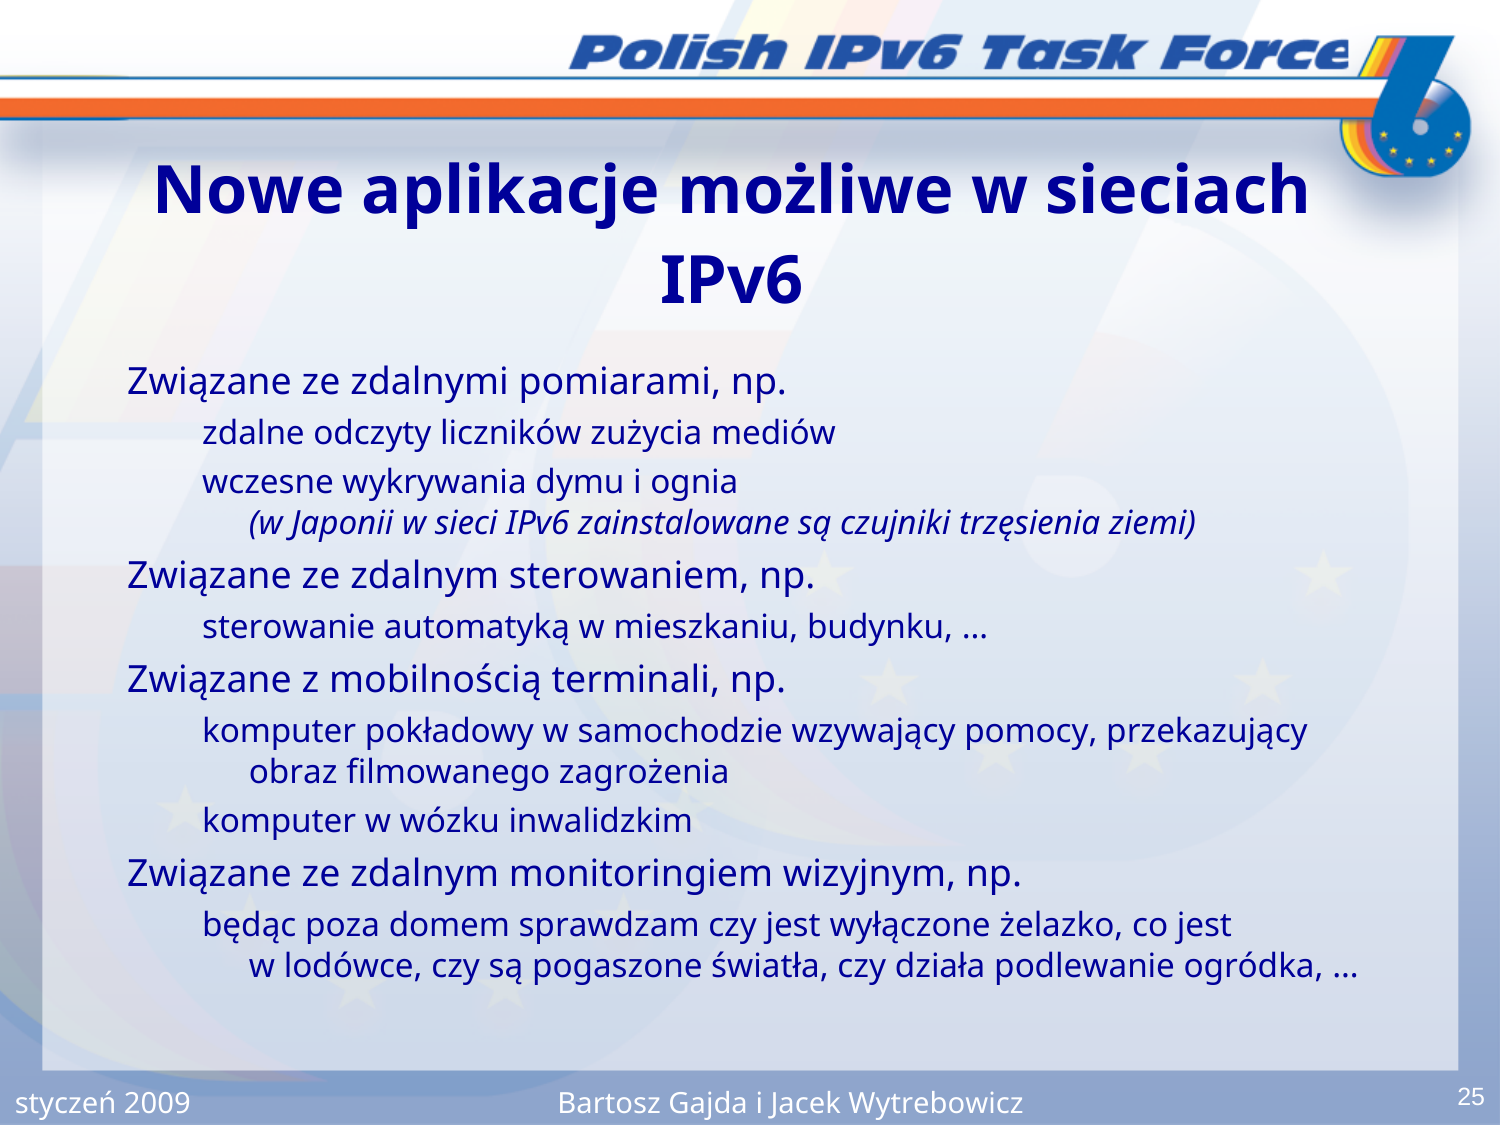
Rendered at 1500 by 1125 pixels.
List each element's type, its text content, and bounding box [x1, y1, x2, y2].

list Związane ze zdalnymi pomiarami, np. zdalne odczyty liczników zużycia mediów wczesne wykrywania dymu i ognia (w Japonii w sieci IPv6 zainstalowane są czujniki trzęsienia ziemi) Związane ze zdalnym sterowaniem, np. sterowanie automatyką w mieszkaniu, budynku, … Związane z mobilnością terminali, np. komputer pokładowy w samochodzie wzywający pomocy, przekazujący obraz filmowanego zagrożenia komputer w wózku inwalidzkim Związane ze zdalnym monitoringiem wizyjnym, np. będąc poza domem sprawdzam czy jest wyłączone żelazko, co jest w lodówce, czy są pogaszone światła, czy działa podlewanie ogródka, … [112, 350, 1388, 1026]
picture [0, 0, 1500, 1125]
title Nowe aplikacje możliwe w sieciach IPv6 [76, 125, 1388, 340]
